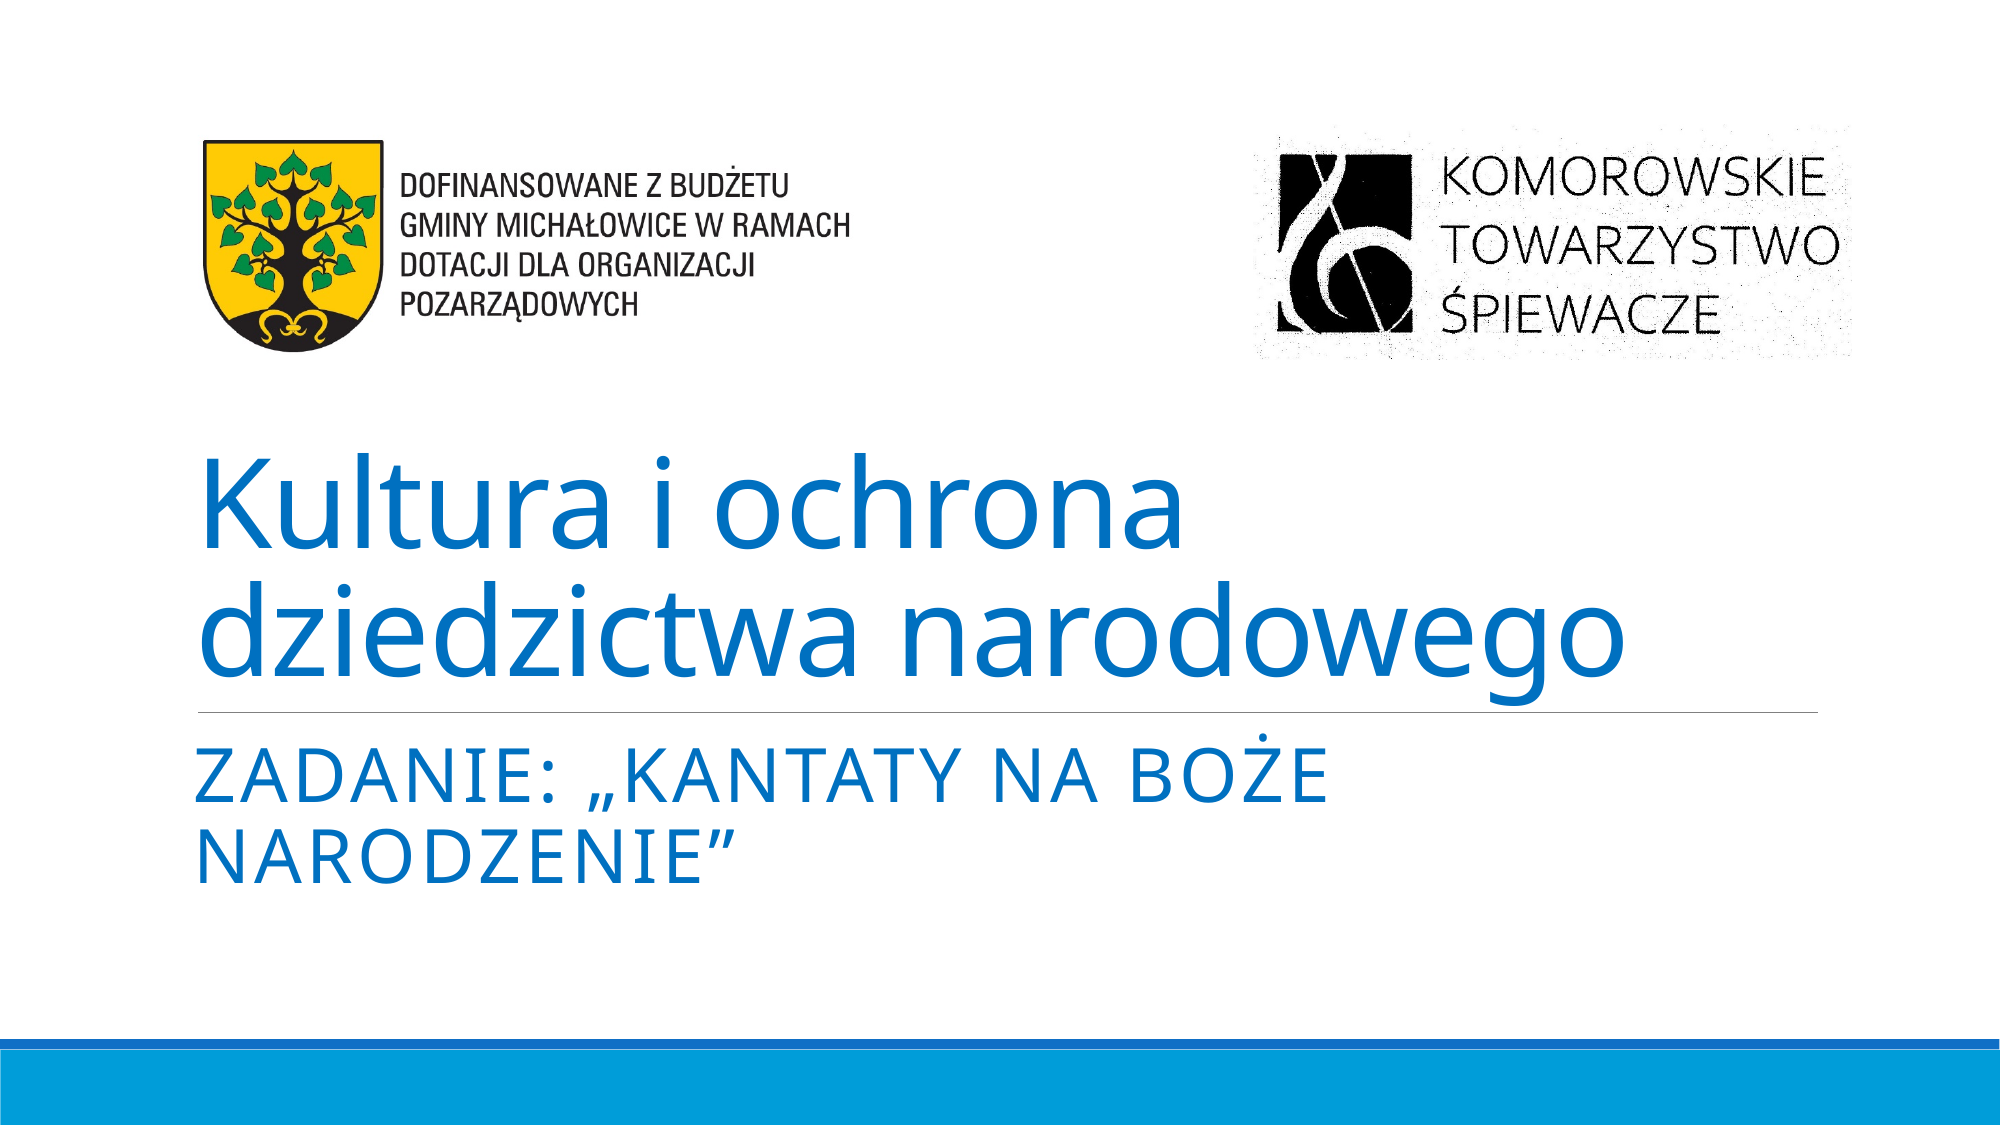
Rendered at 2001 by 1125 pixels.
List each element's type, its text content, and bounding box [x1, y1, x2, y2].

picture [187, 124, 865, 368]
list Zadanie: „KANTATY NA BOŻE NARODZENIE” [178, 730, 1829, 918]
picture [1253, 124, 1852, 360]
title Kultura i ochrona dziedzictwa narodowego [180, 124, 1830, 710]
